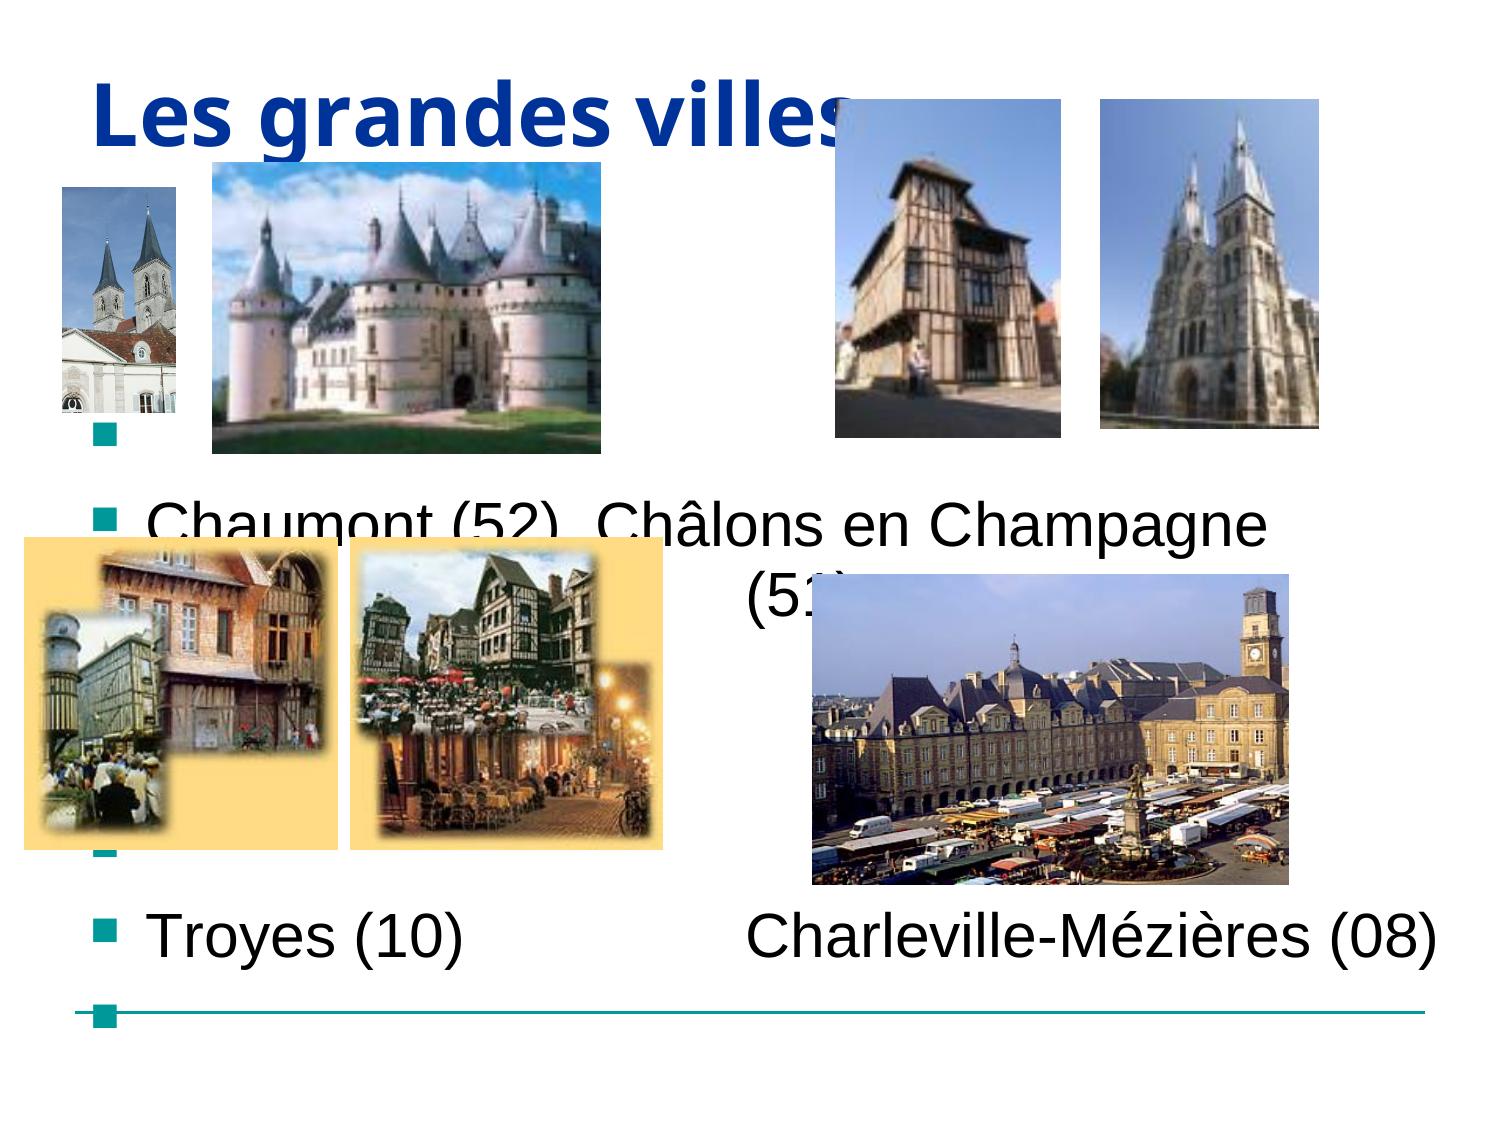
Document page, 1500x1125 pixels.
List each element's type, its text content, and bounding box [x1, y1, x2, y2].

title Les grandes villes [75, 45, 1426, 233]
picture [24, 537, 338, 850]
picture [212, 162, 601, 454]
list Chaumont (52) Châlons en Champagne (51) Troyes (10) Charleville-Mézières (08) [74, 262, 1475, 1103]
picture [1100, 99, 1319, 429]
picture [62, 187, 176, 413]
picture [835, 99, 1061, 438]
picture [350, 537, 663, 850]
picture [812, 574, 1289, 885]
